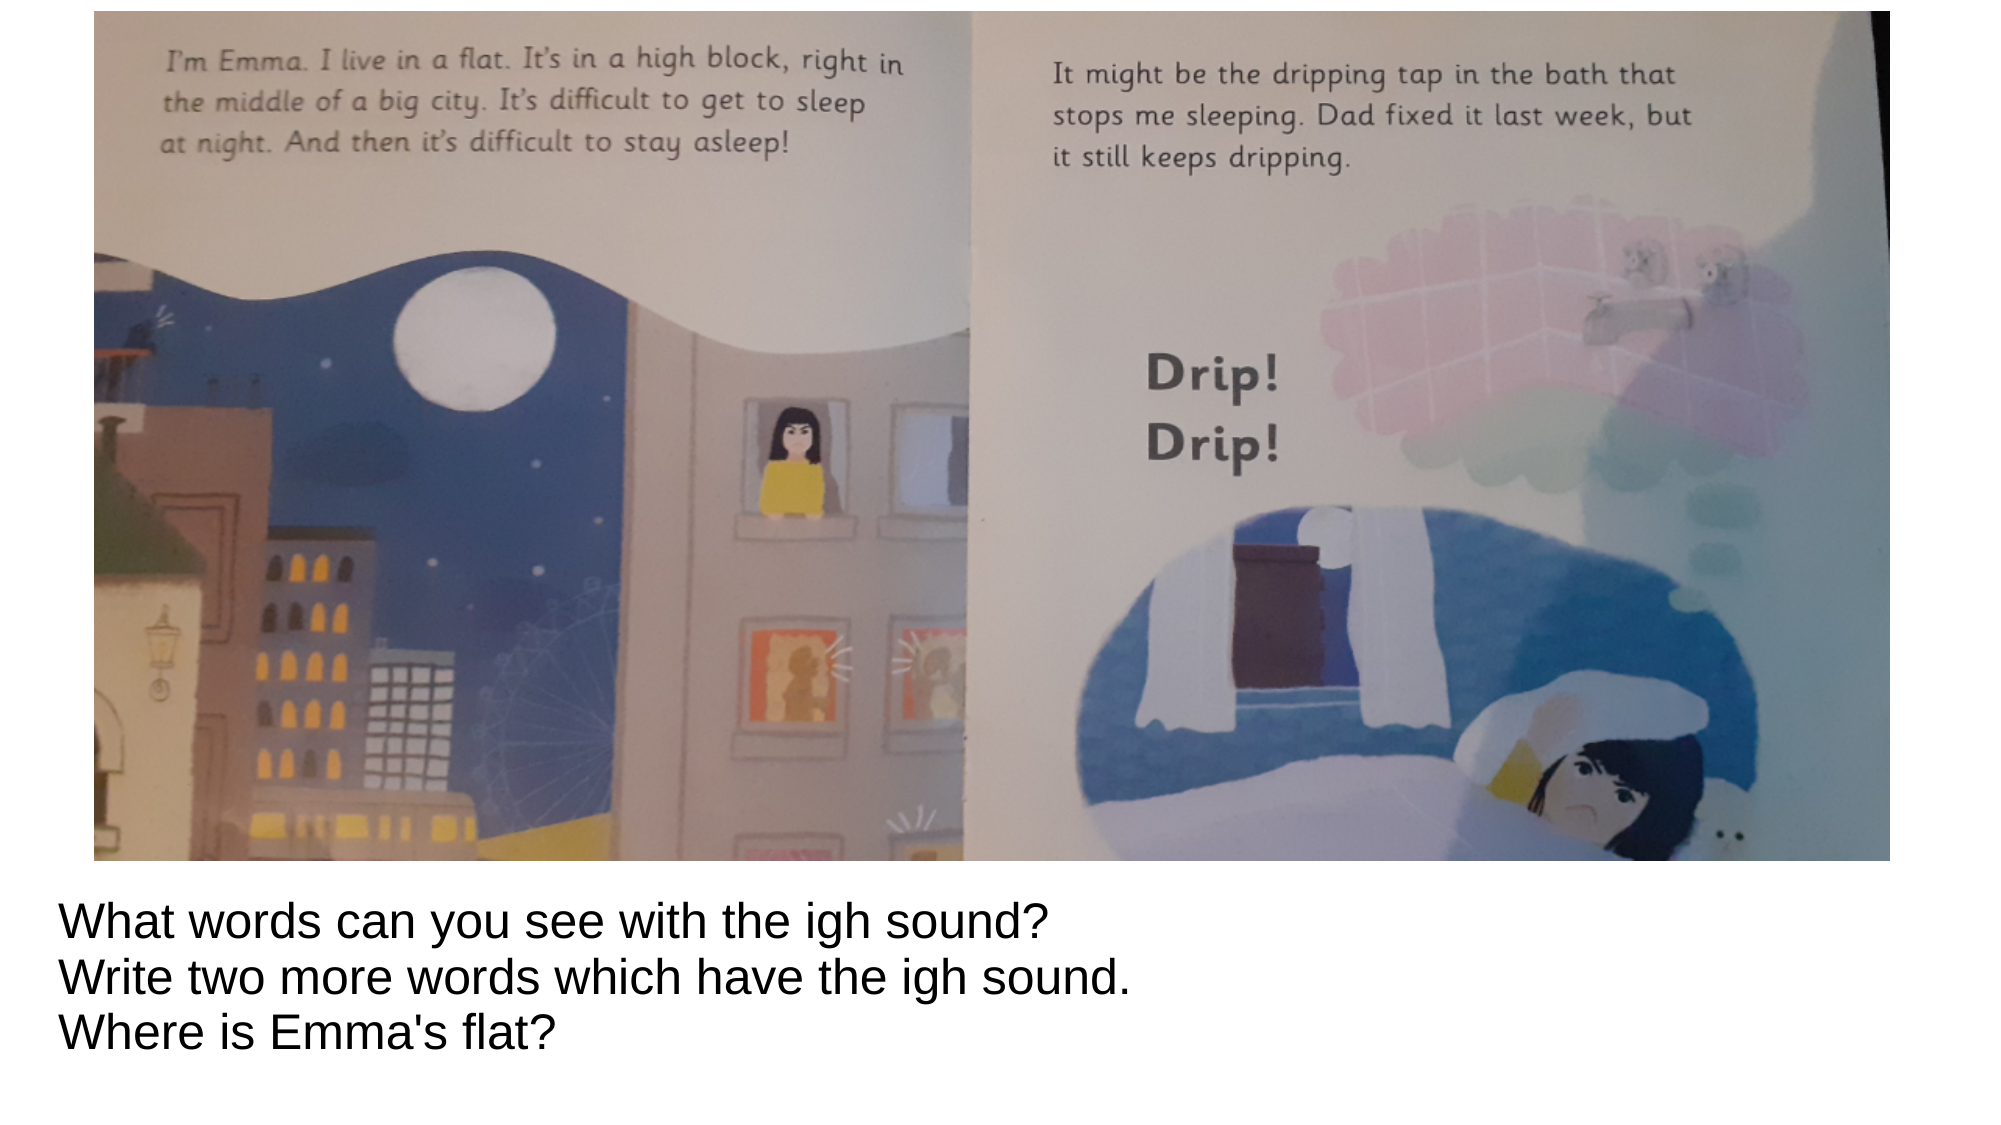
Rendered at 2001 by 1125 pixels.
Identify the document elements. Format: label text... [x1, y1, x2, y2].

picture [94, 11, 1890, 861]
text_box What words can you see with the igh sound? Write two more words which have the igh sound. Where is Emma's flat? [43, 885, 1713, 1068]
